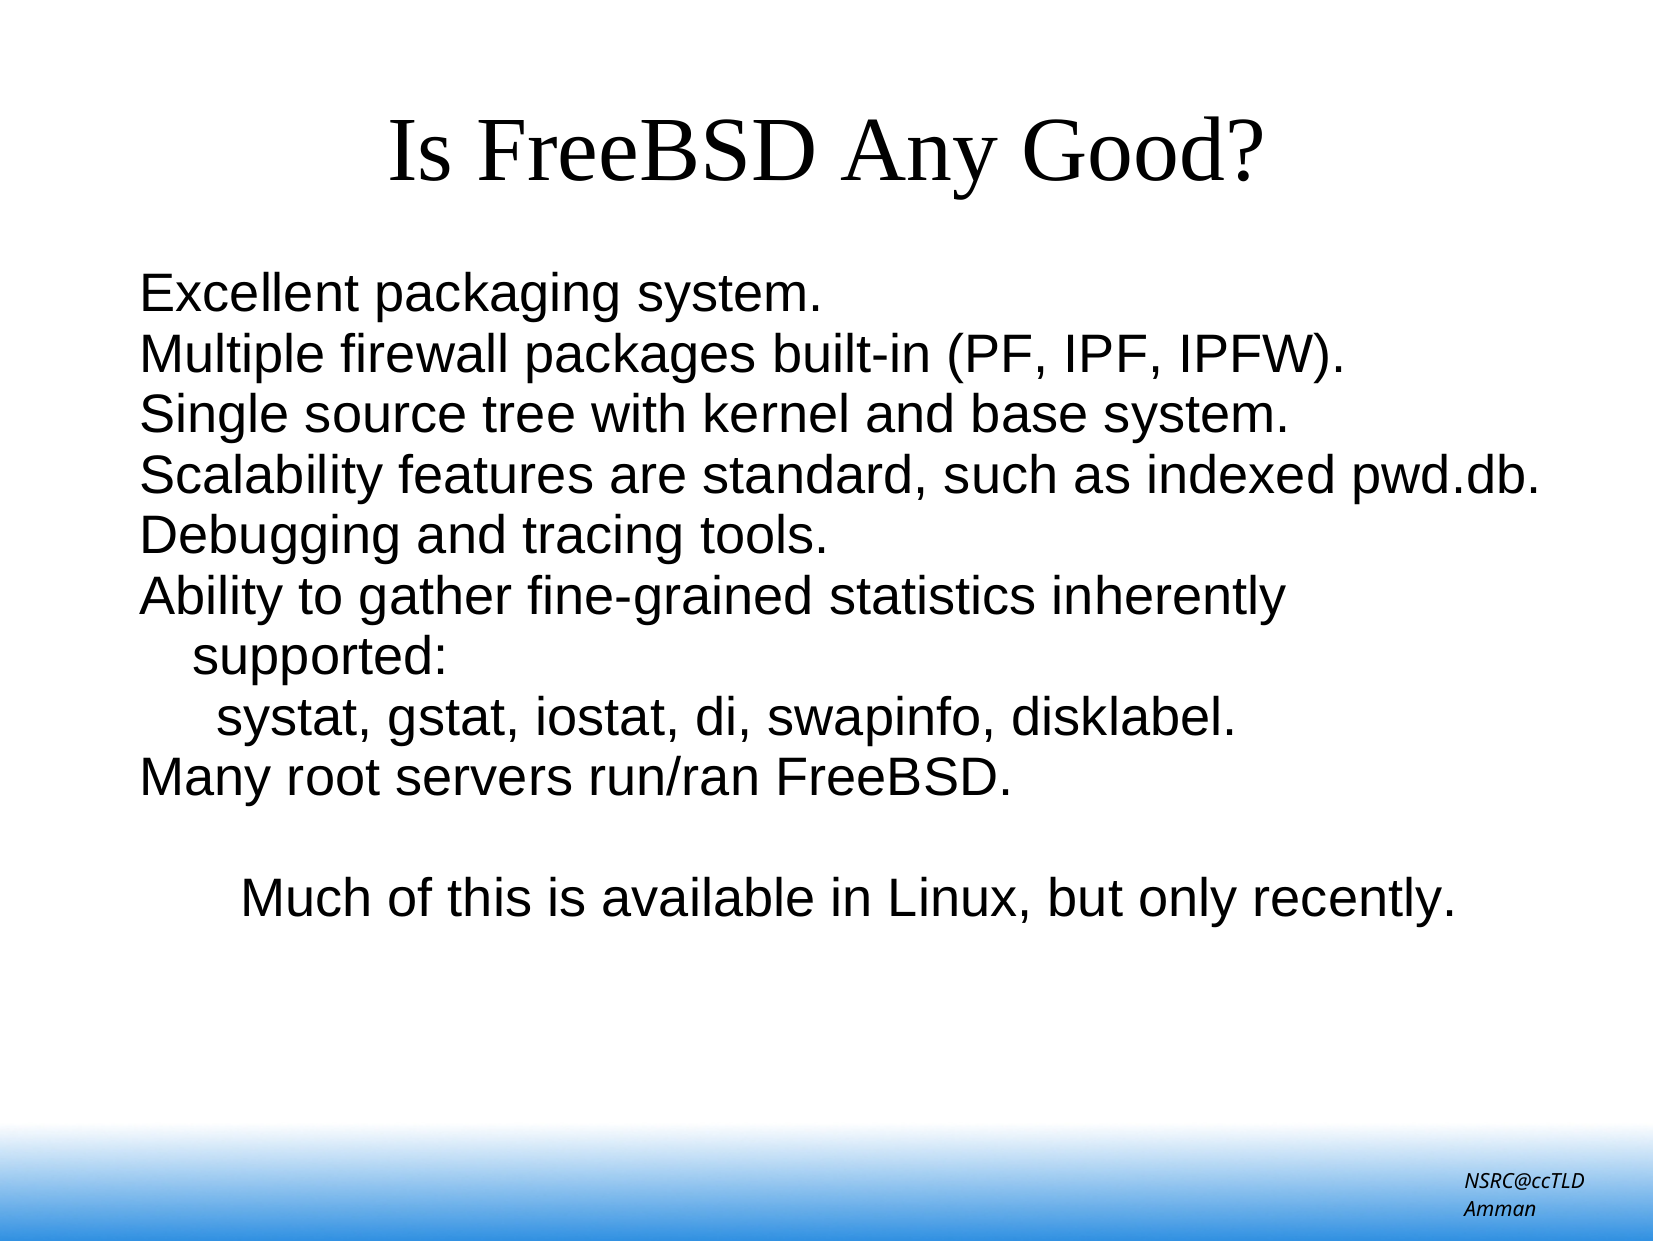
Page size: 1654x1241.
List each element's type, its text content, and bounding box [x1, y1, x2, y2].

title Is FreeBSD Any Good? [121, 46, 1534, 254]
list Excellent packaging system. Multiple firewall packages built-in (PF, IPF, IPFW). Single source tree with kernel and base system. Scalability features are standard, such as indexed pwd.db. Debugging and tracing tools. Ability to gather fine-grained statistics inherently supported: systat, gstat, iostat, di, swapinfo, disklabel. Many root servers run/ran FreeBSD. Much of this is available in Linux, but only recently. [121, 262, 1561, 1133]
picture [0, 1122, 1653, 1241]
